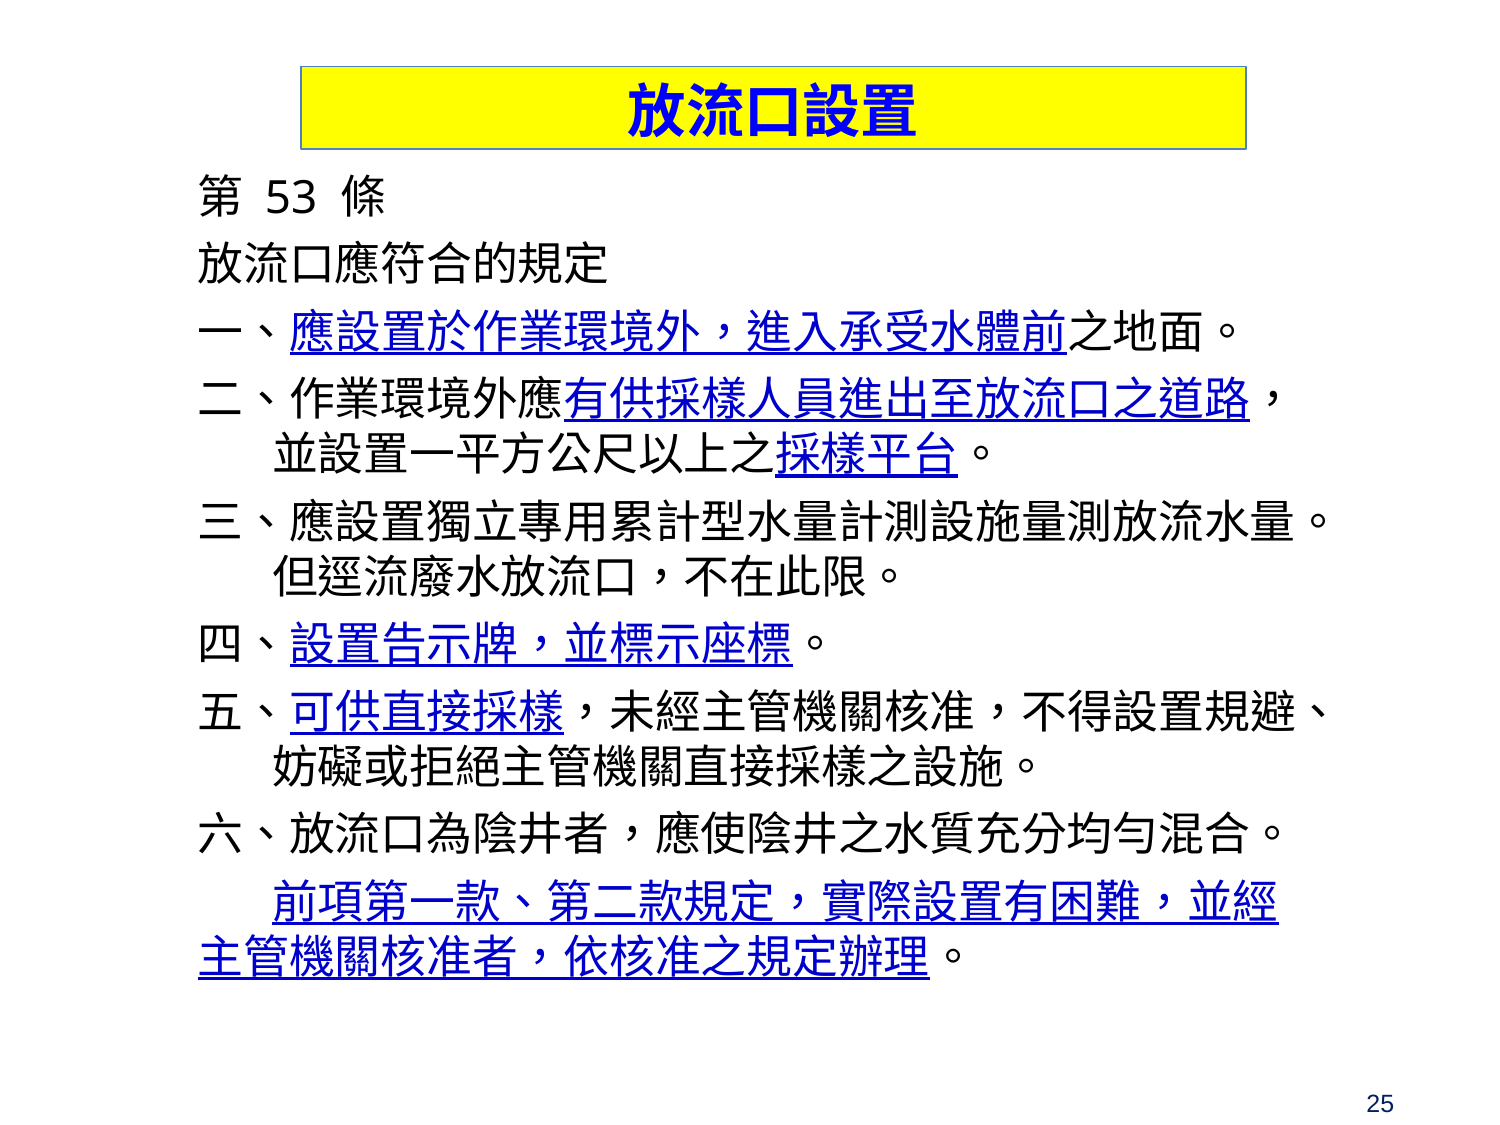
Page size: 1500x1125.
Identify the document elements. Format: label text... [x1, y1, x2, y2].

text_box 放流口設置 [301, 66, 1247, 150]
text_box [75, 8, 1426, 138]
text_box 25 [1351, 1080, 1500, 1125]
text_box 第 53 條 放流口應符合的規定 一、應設置於作業環境外，進入承受水體前之地面。 二、作業環境外應有供採樣人員進出至放流口之道路，並設置一平方公尺以上之採樣平台。 三、應設置獨立專用累計型水量計測設施量測放流水量。但逕流廢水放流口，不在此限。 四、設置告示牌，並標示座標。 五、可供直接採樣，未經主管機關核准，不得設置規避、妨礙或拒絕主管機關直接採樣之設施。 六、放流口為陰井者，應使陰井之水質充分均勻混合。 前項第一款、第二款規定，實際設置有困難，並經主管機關核准者，依核准之規定辦理。 [183, 160, 1317, 990]
